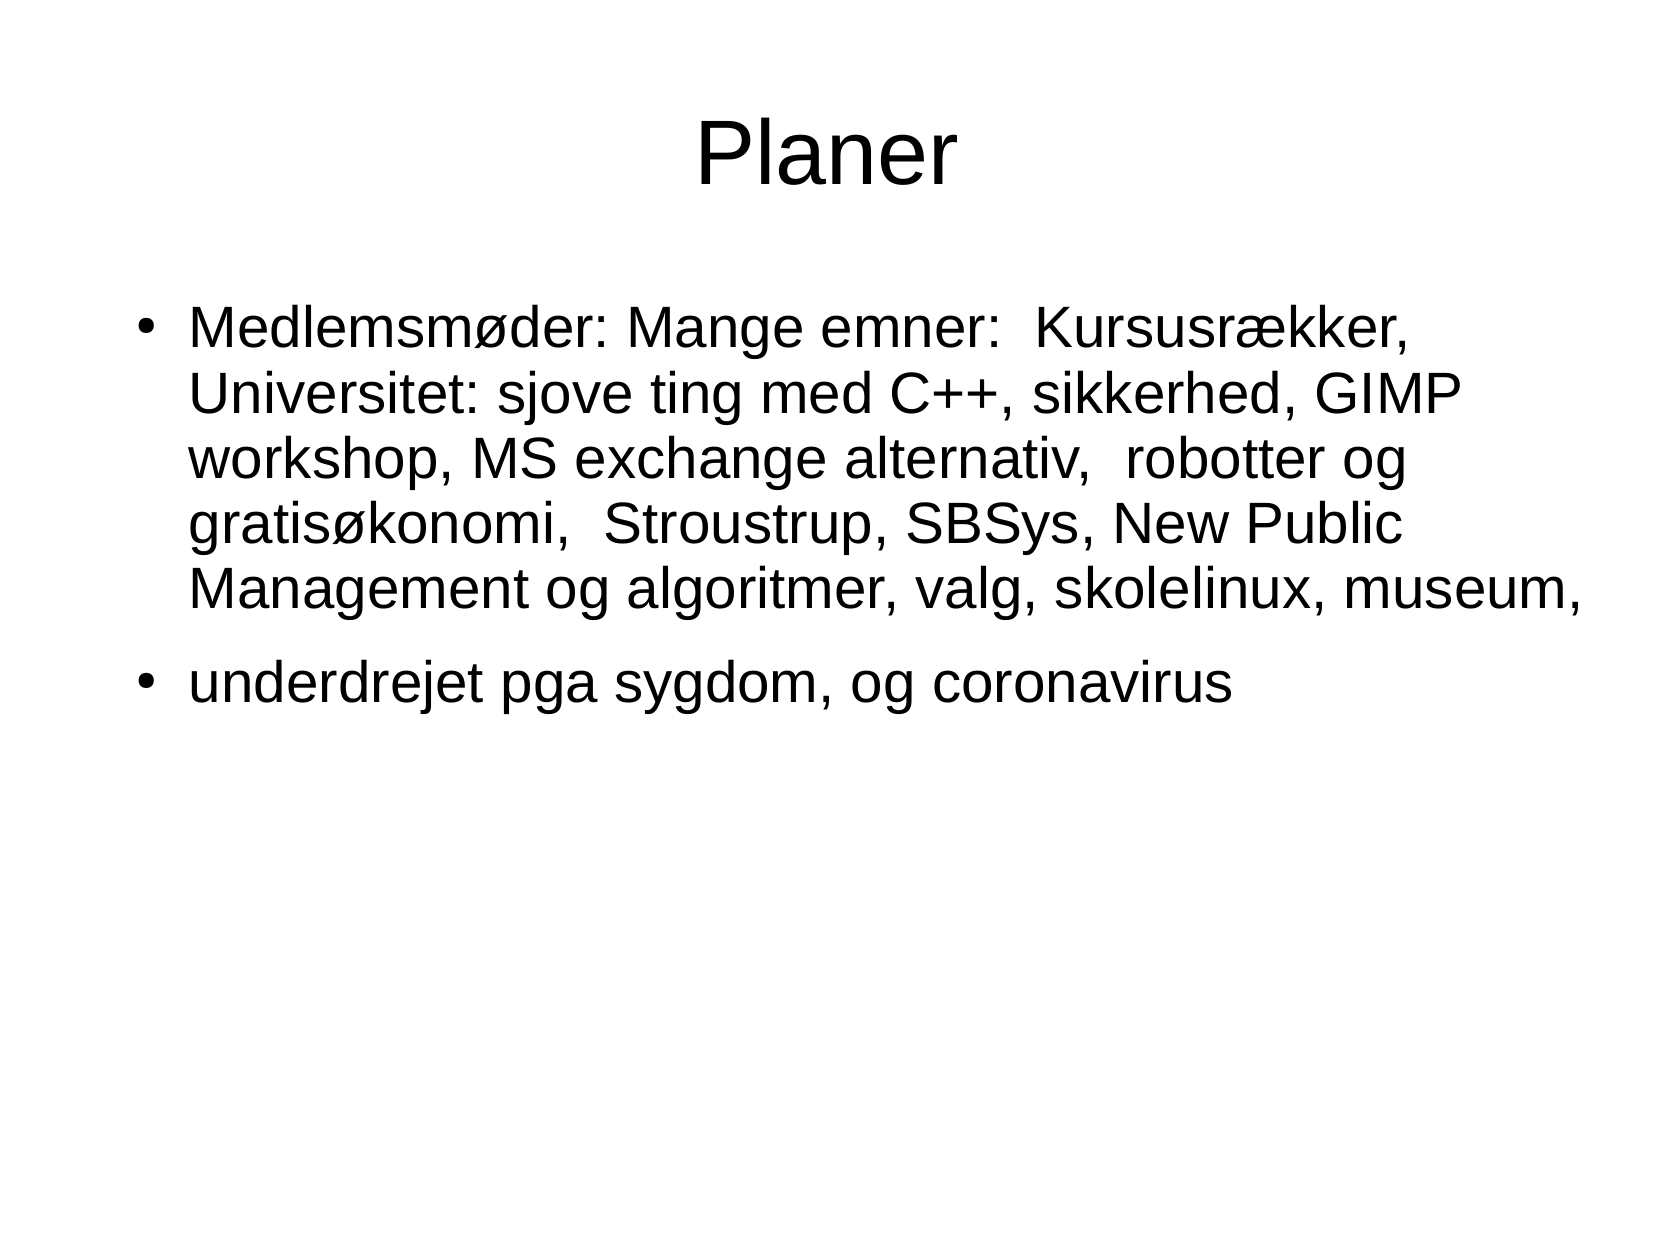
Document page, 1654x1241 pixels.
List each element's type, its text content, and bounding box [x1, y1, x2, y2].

title Planer [82, 56, 1571, 250]
list Medlemsmøder: Mange emner: Kursusrækker, Universitet: sjove ting med C++, sikkerhed, GIMP workshop, MS exchange alternativ, robotter og gratisøkonomi, Stroustrup, SBSys, New Public Management og algoritmer, valg, skolelinux, museum, underdrejet pga sygdom, og coronavirus [118, 295, 1607, 1200]
